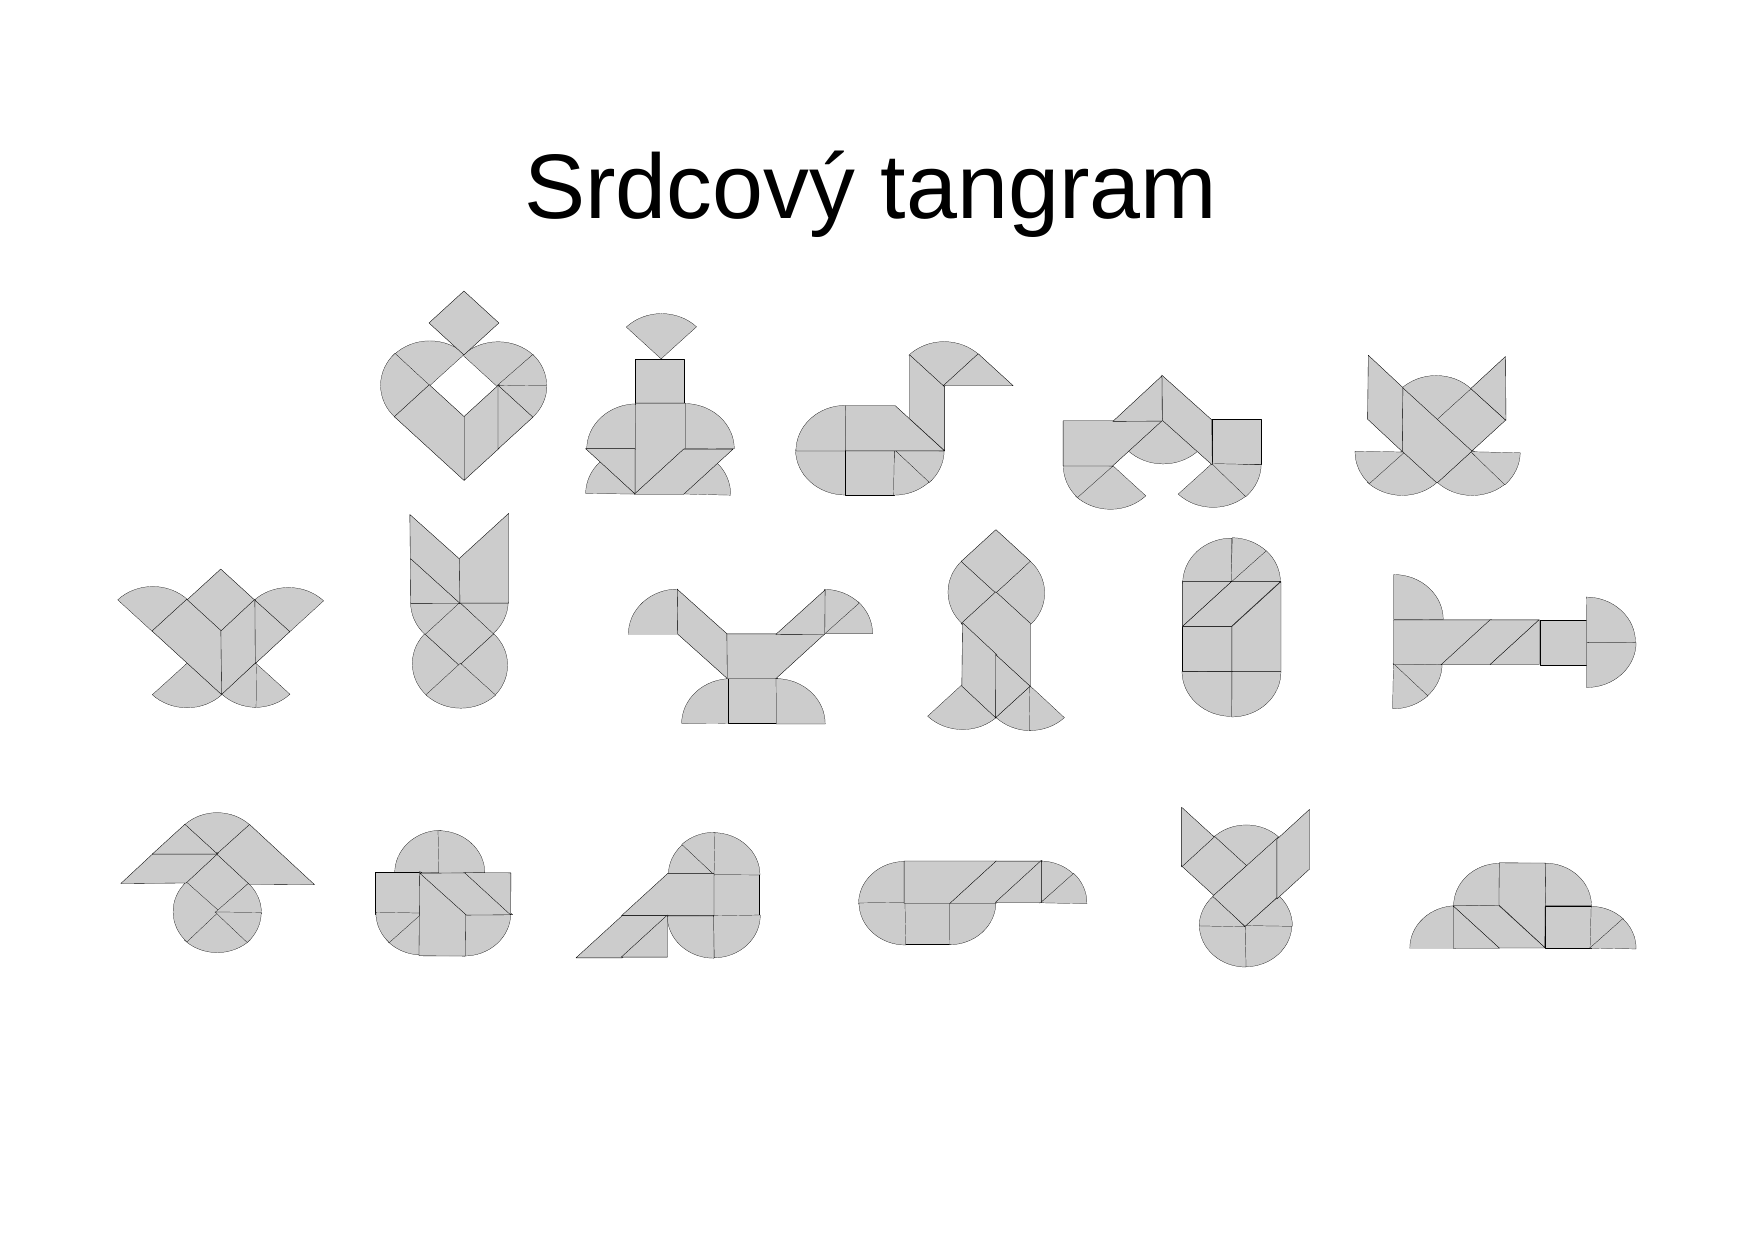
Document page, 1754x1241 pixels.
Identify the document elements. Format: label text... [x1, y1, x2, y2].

title Srdcový tangram [135, 93, 1608, 281]
picture [380, 290, 1521, 510]
picture [117, 513, 1637, 732]
picture [120, 807, 1637, 968]
